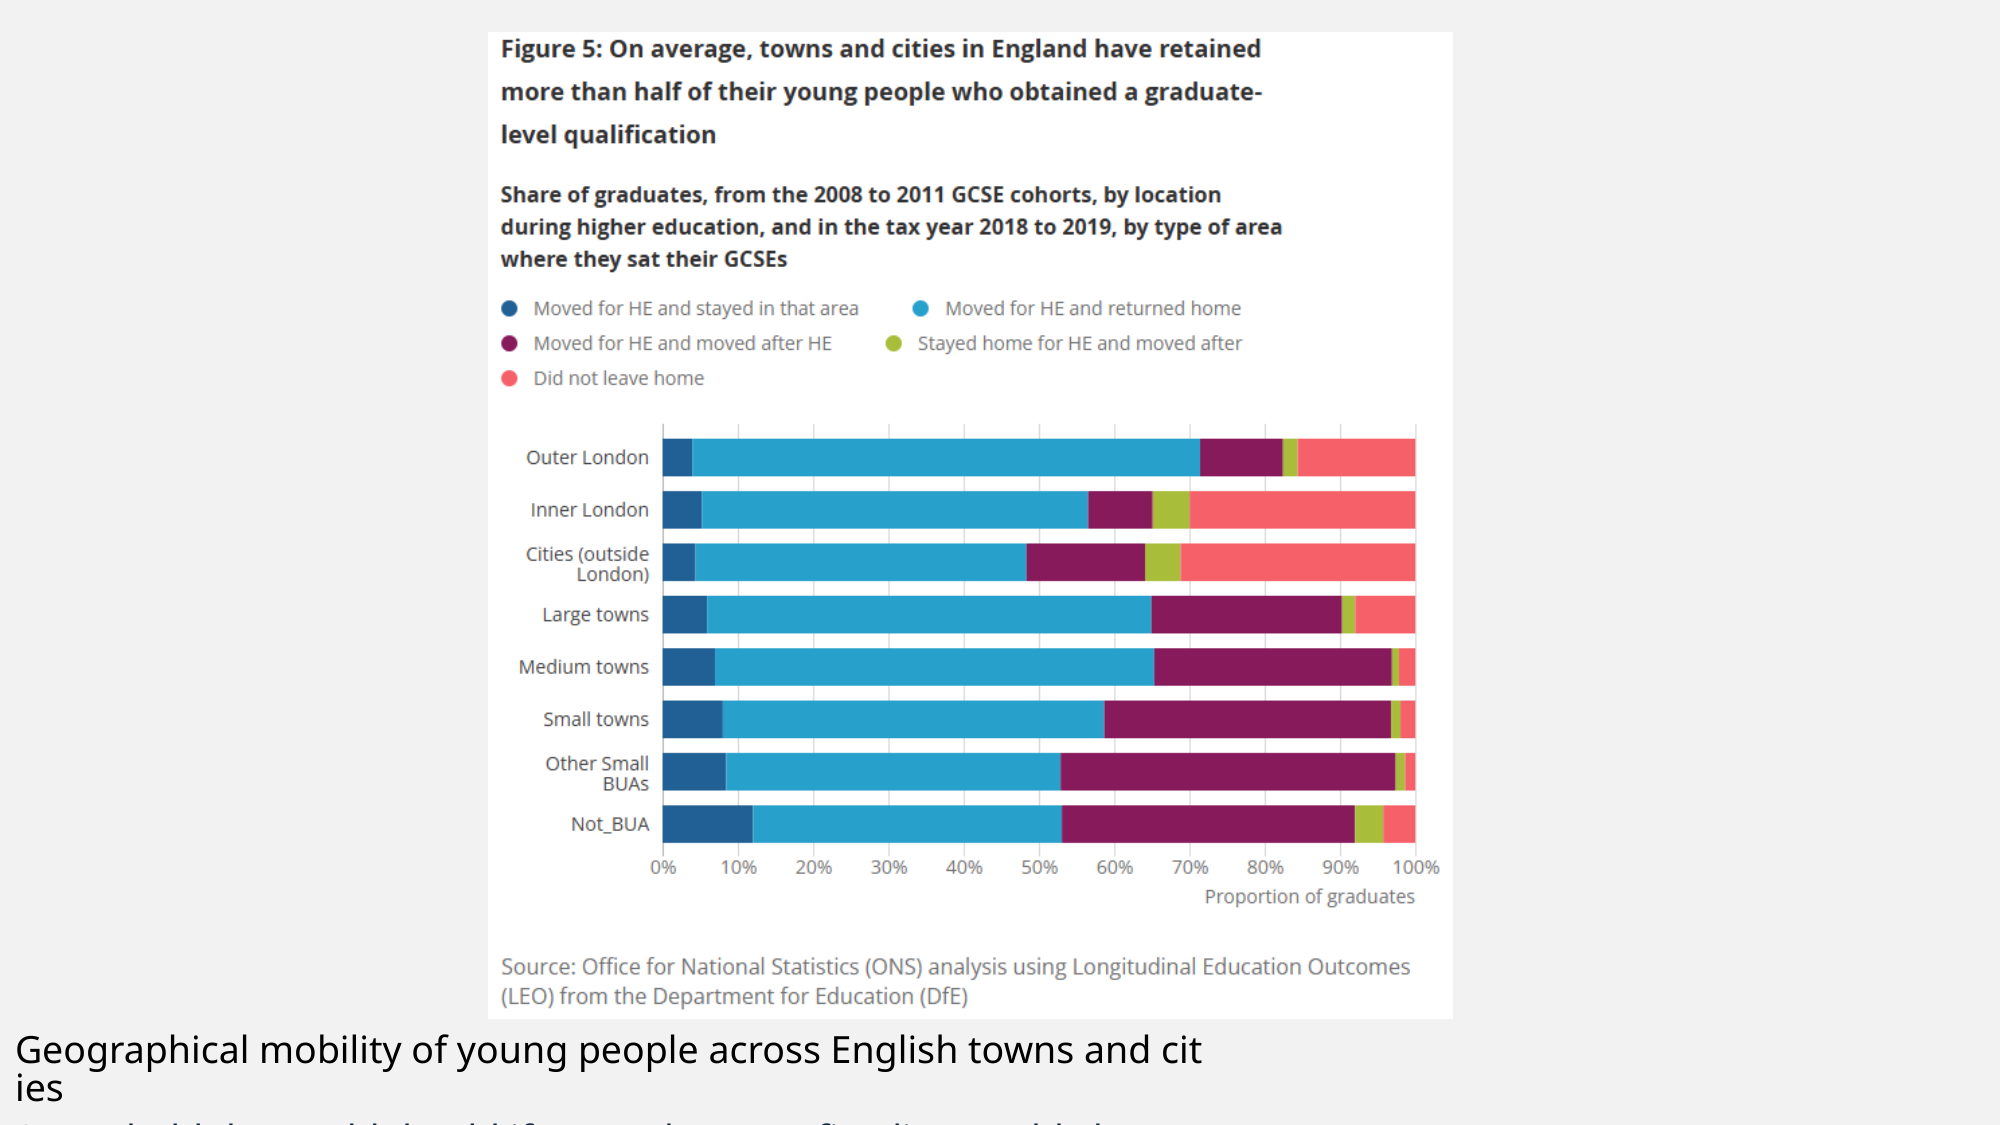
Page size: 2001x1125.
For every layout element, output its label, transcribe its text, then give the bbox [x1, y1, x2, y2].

picture [488, 32, 1453, 1019]
text_box Geographical mobility of young people across English towns and cities Symudedd daearyddol pobl ifanc ar draws trefi a dinasoedd Lloegr [0, 1018, 1220, 1125]
